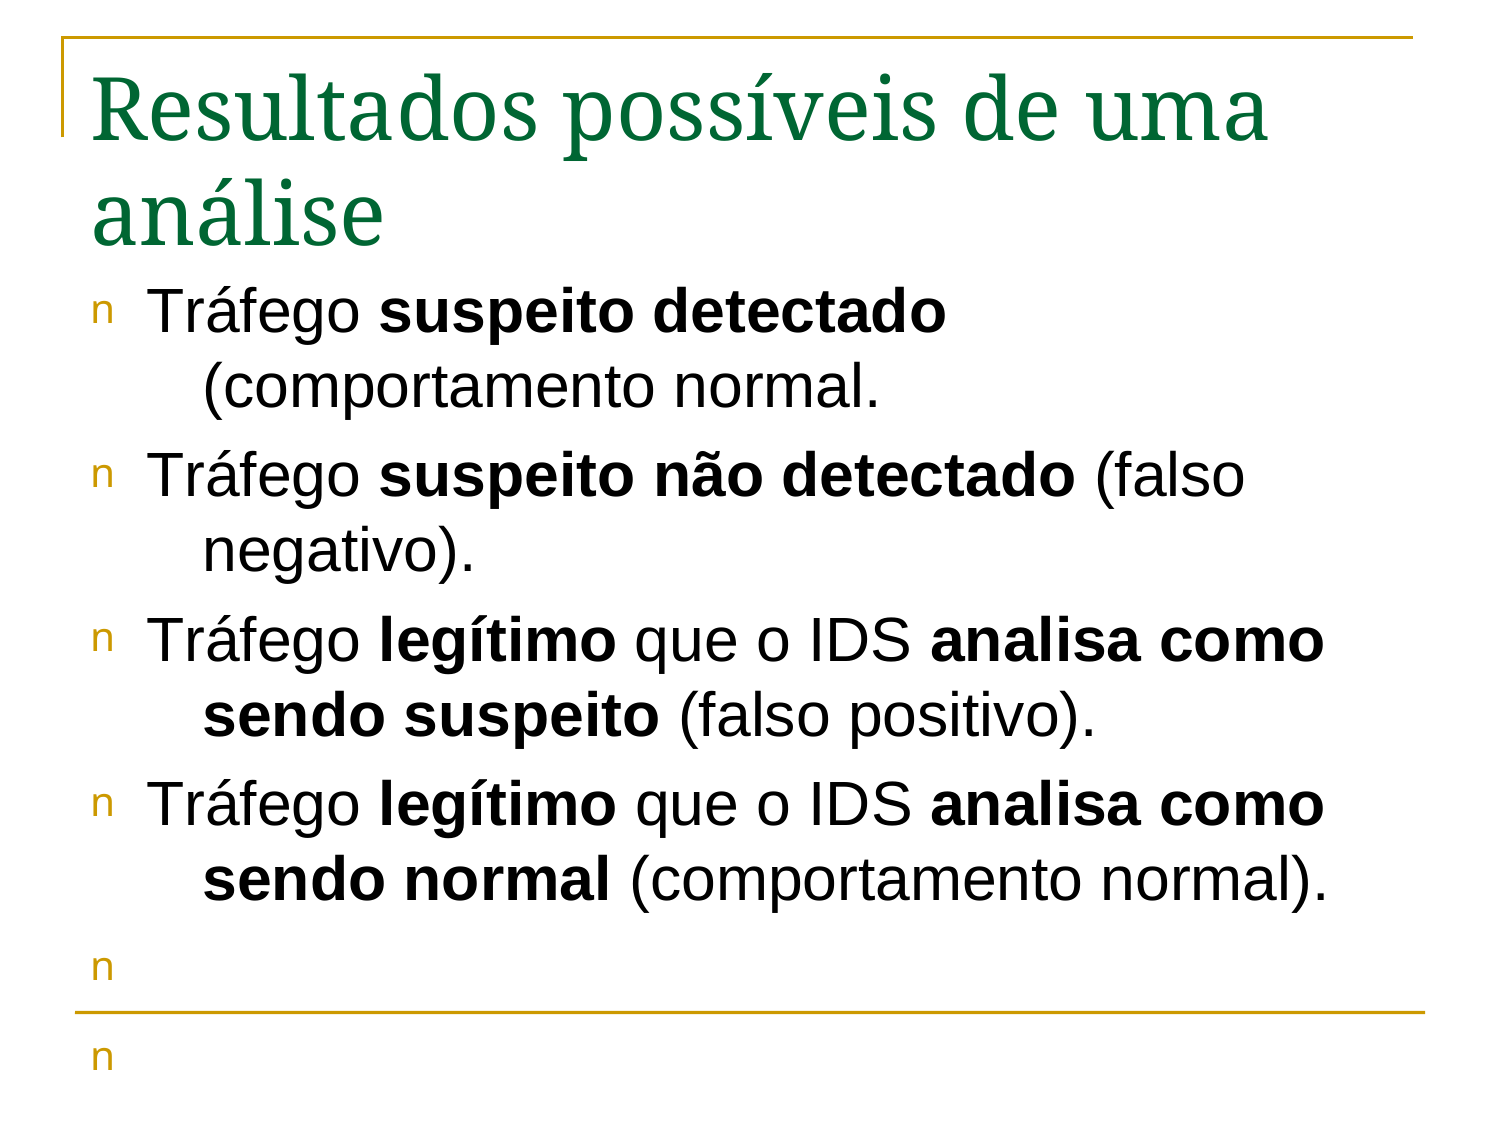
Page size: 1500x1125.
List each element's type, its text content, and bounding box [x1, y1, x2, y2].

title Resultados possíveis de uma análise [75, 45, 1426, 233]
list Tráfego suspeito detectado (comportamento normal. Tráfego suspeito não detectado (falso negativo). Tráfego legítimo que o IDS analisa como sendo suspeito (falso positivo). Tráfego legítimo que o IDS analisa como sendo normal (comportamento normal). [75, 262, 1426, 1006]
